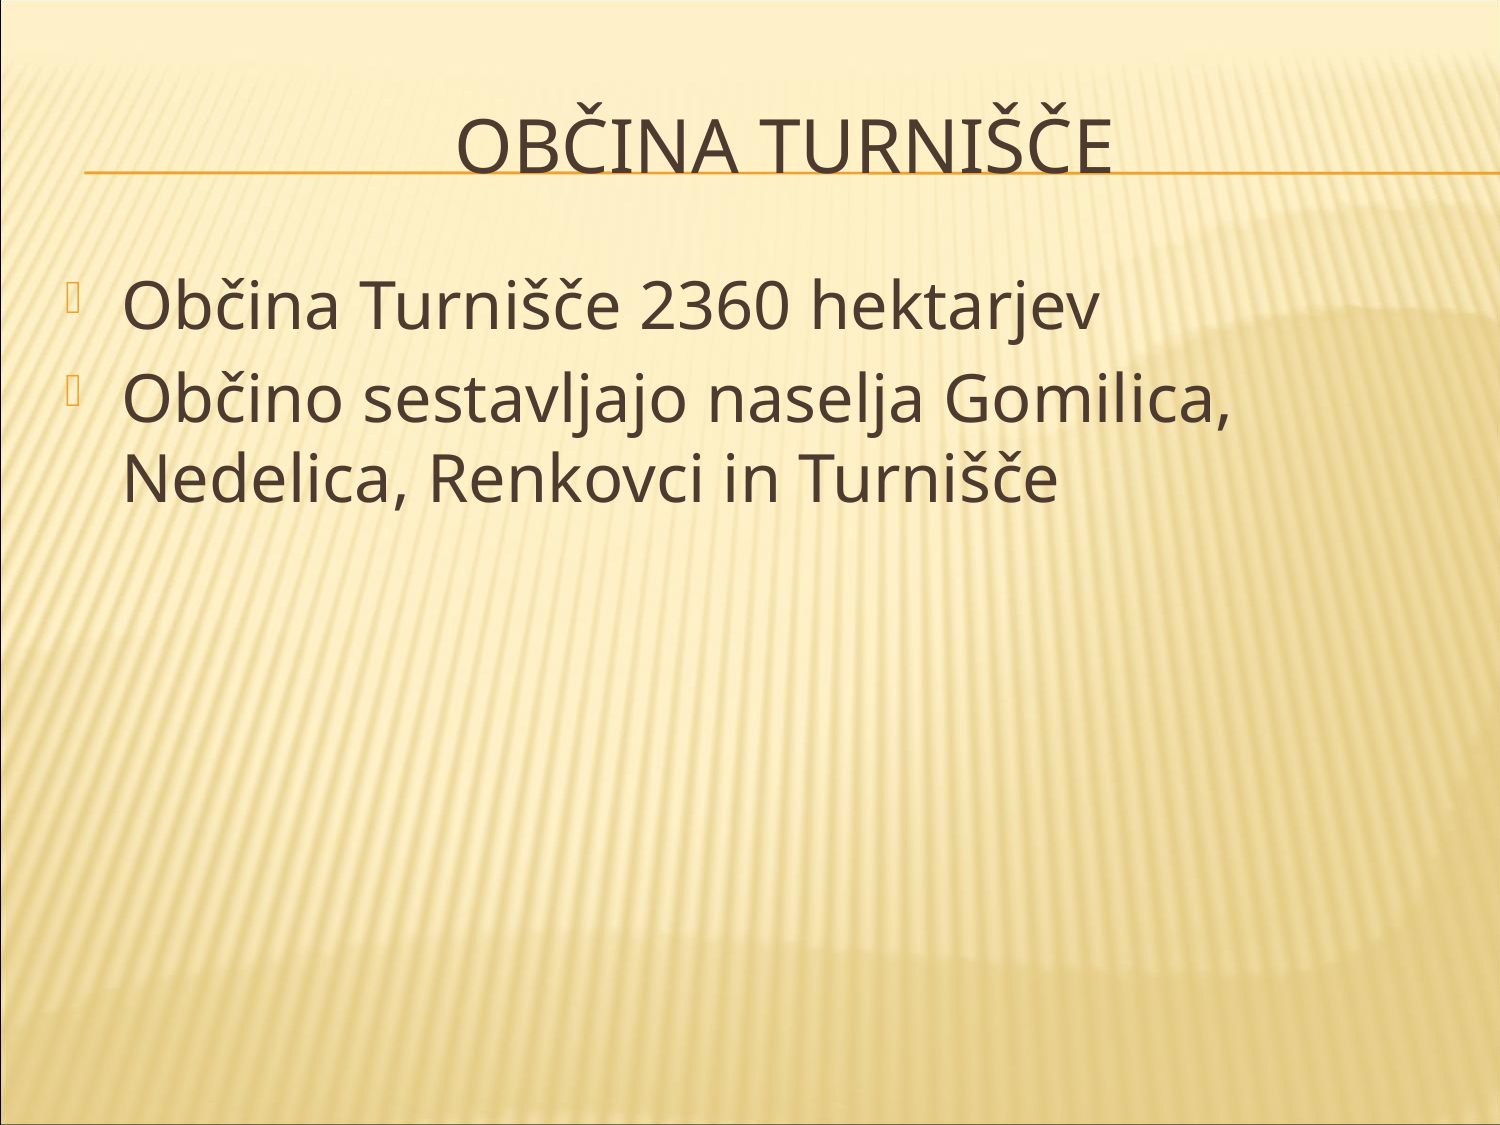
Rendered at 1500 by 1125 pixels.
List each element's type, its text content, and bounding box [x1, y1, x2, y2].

picture [0, 0, 1500, 1125]
list Občina Turnišče 2360 hektarjev Občino sestavljajo naselja Gomilica, Nedelica, Renkovci in Turnišče [50, 254, 1475, 998]
title OBČINA TURNIŠČE [50, 75, 1475, 213]
